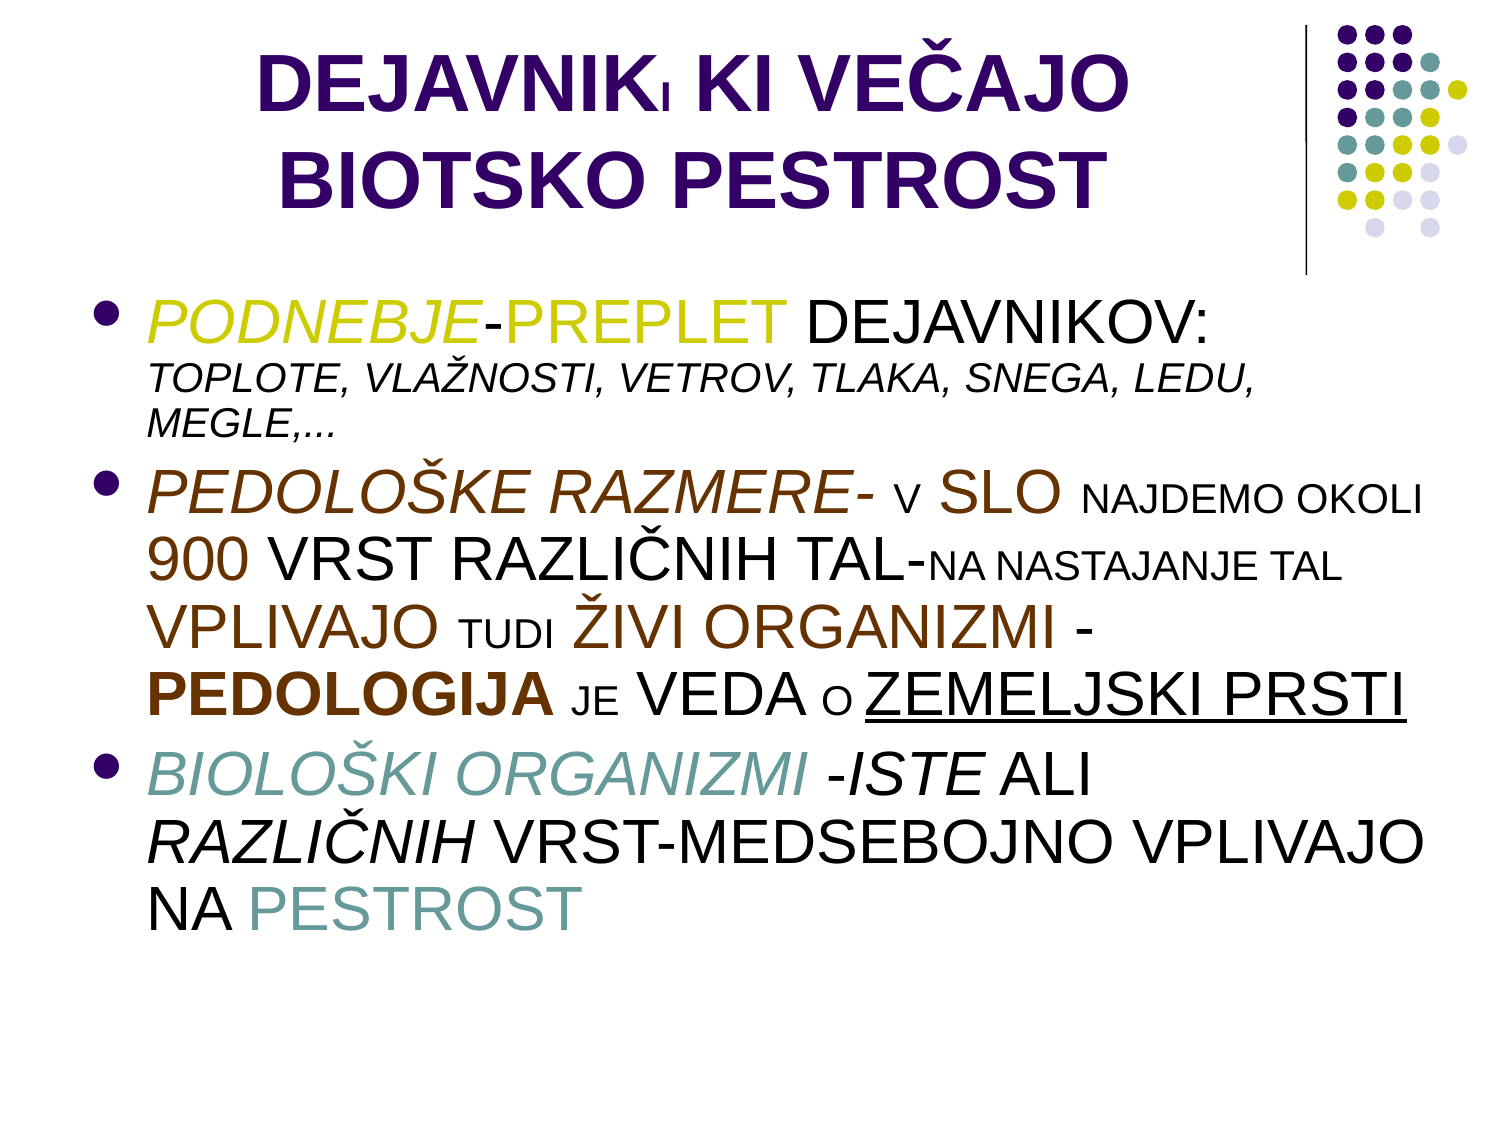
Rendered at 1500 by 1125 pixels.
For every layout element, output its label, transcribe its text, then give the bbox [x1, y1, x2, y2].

list PODNEBJE-PREPLET DEJAVNIKOV: TOPLOTE, VLAŽNOSTI, VETROV, TLAKA, SNEGA, LEDU, MEGLE,... PEDOLOŠKE RAZMERE- V SLO NAJDEMO OKOLI 900 VRST RAZLIČNIH TAL-NA NASTAJANJE TAL VPLIVAJO TUDI ŽIVI ORGANIZMI -PEDOLOGIJA JE VEDA O ZEMELJSKI PRSTI BIOLOŠKI ORGANIZMI -ISTE ALI RAZLIČNIH VRST-MEDSEBOJNO VPLIVAJO NA PESTROST [75, 282, 1447, 1006]
title DEJAVNIKI KI VEČAJO BIOTSKO PESTROST [75, 20, 1313, 233]
